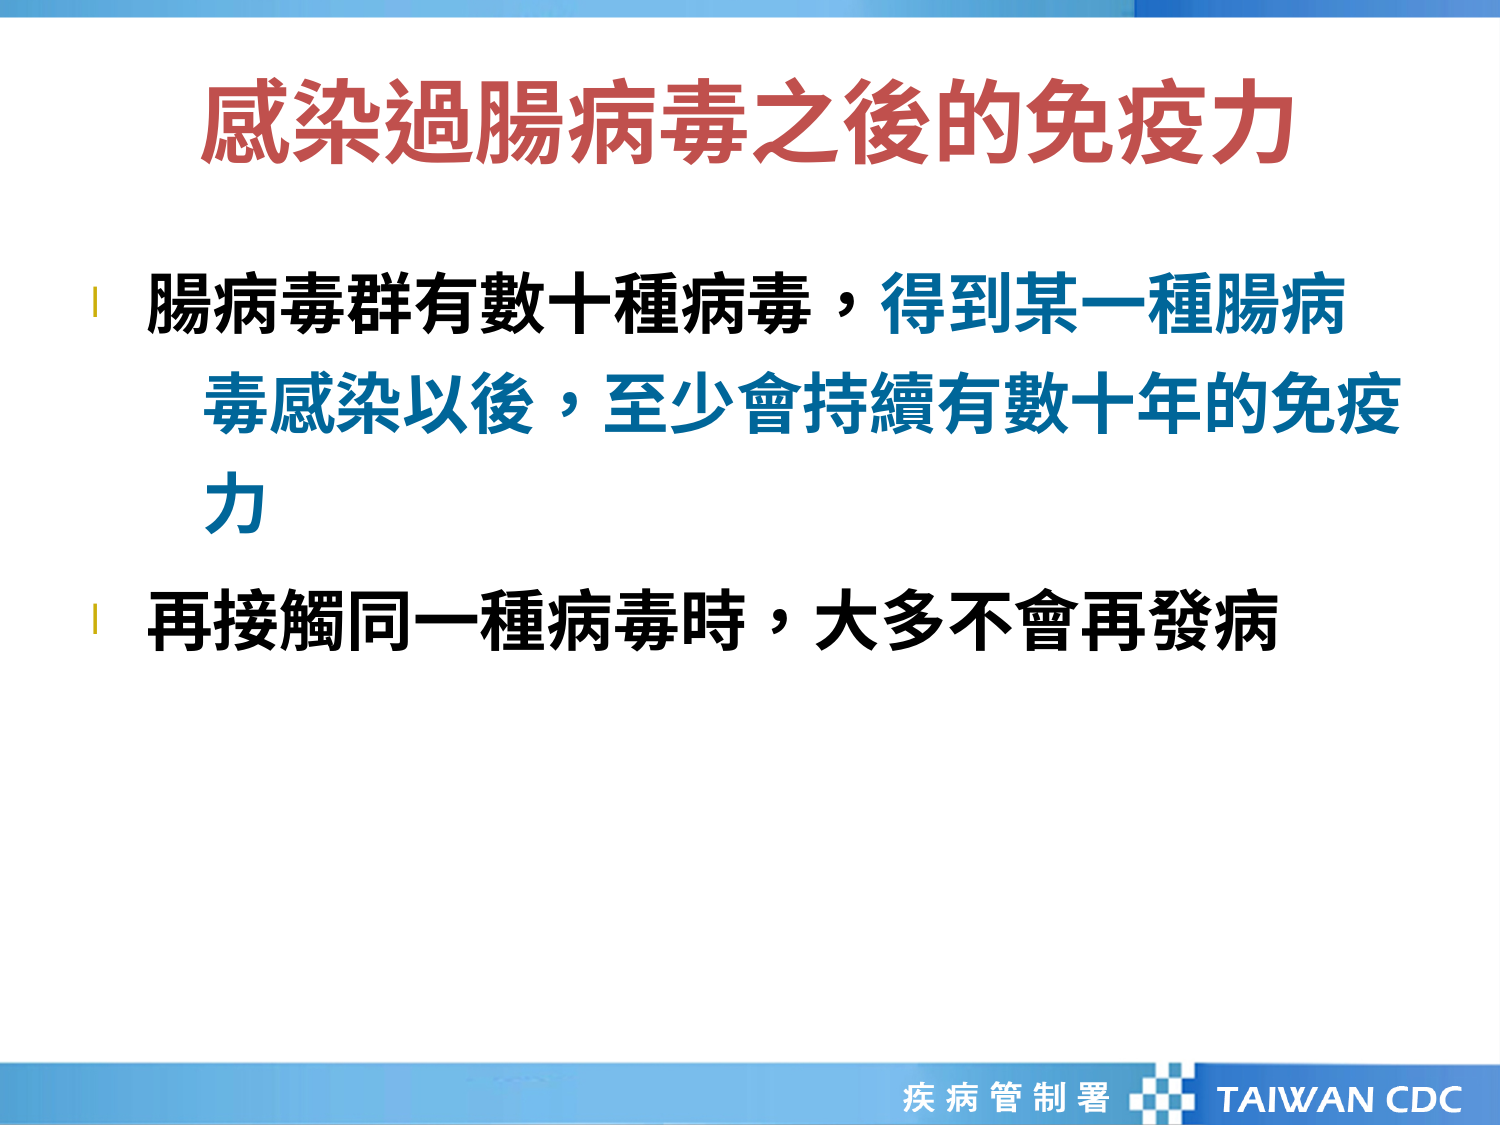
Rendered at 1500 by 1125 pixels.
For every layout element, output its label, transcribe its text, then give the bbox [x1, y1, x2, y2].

title 感染過腸病毒之後的免疫力 [75, 25, 1426, 214]
list 腸病毒群有數十種病毒，得到某一種腸病毒感染以後，至少會持續有數十年的免疫力 再接觸同一種病毒時，大多不會再發病 [75, 234, 1426, 978]
